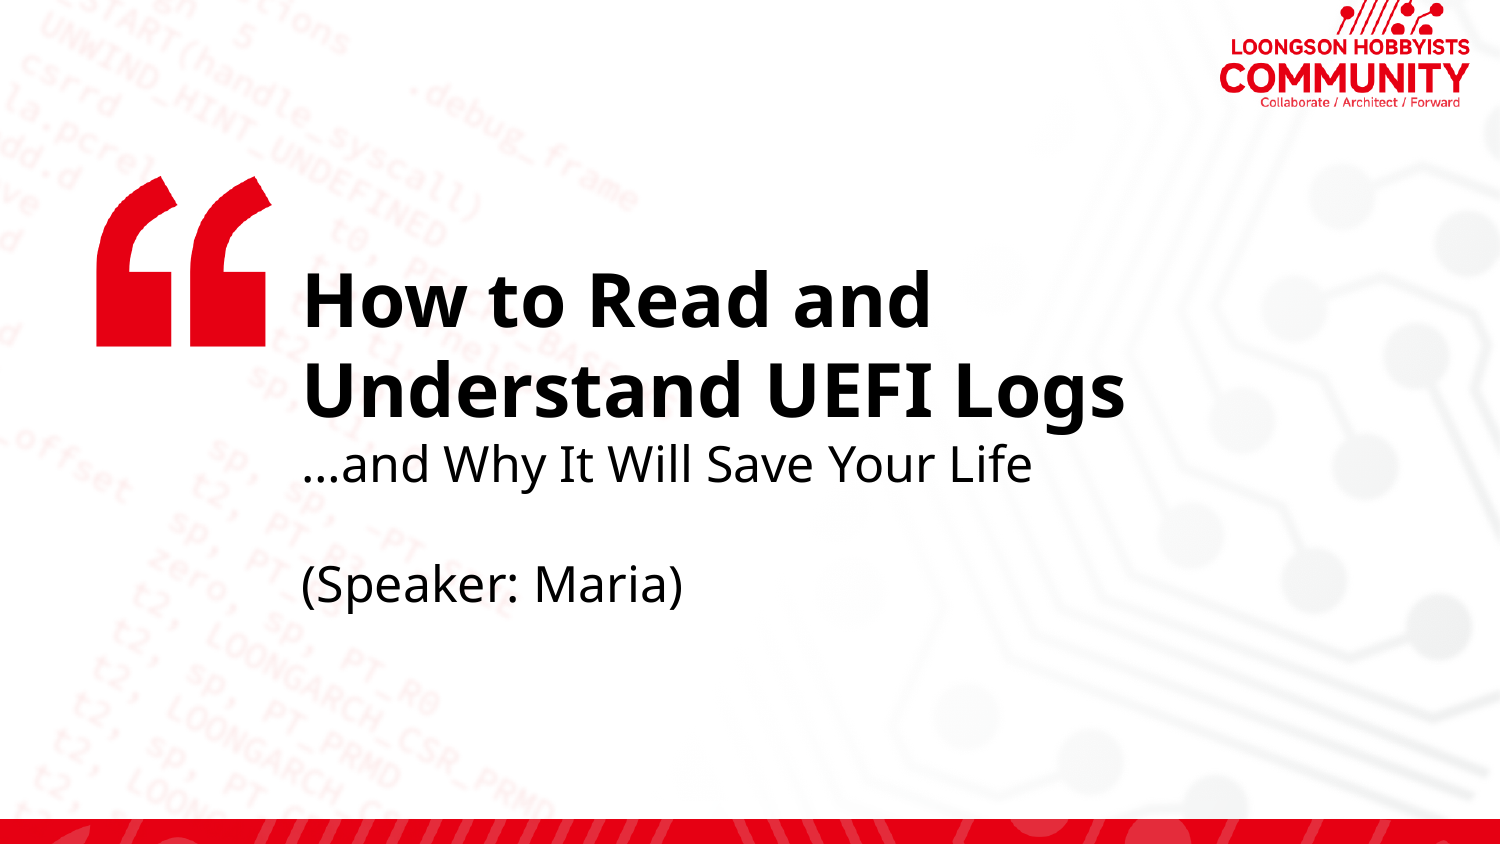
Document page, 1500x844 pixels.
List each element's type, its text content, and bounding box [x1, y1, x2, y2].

picture [0, 0, 1500, 844]
title How to Read and Understand UEFI Logs …and Why It Will Save Your Life (Speaker: Maria) [286, 245, 1228, 620]
